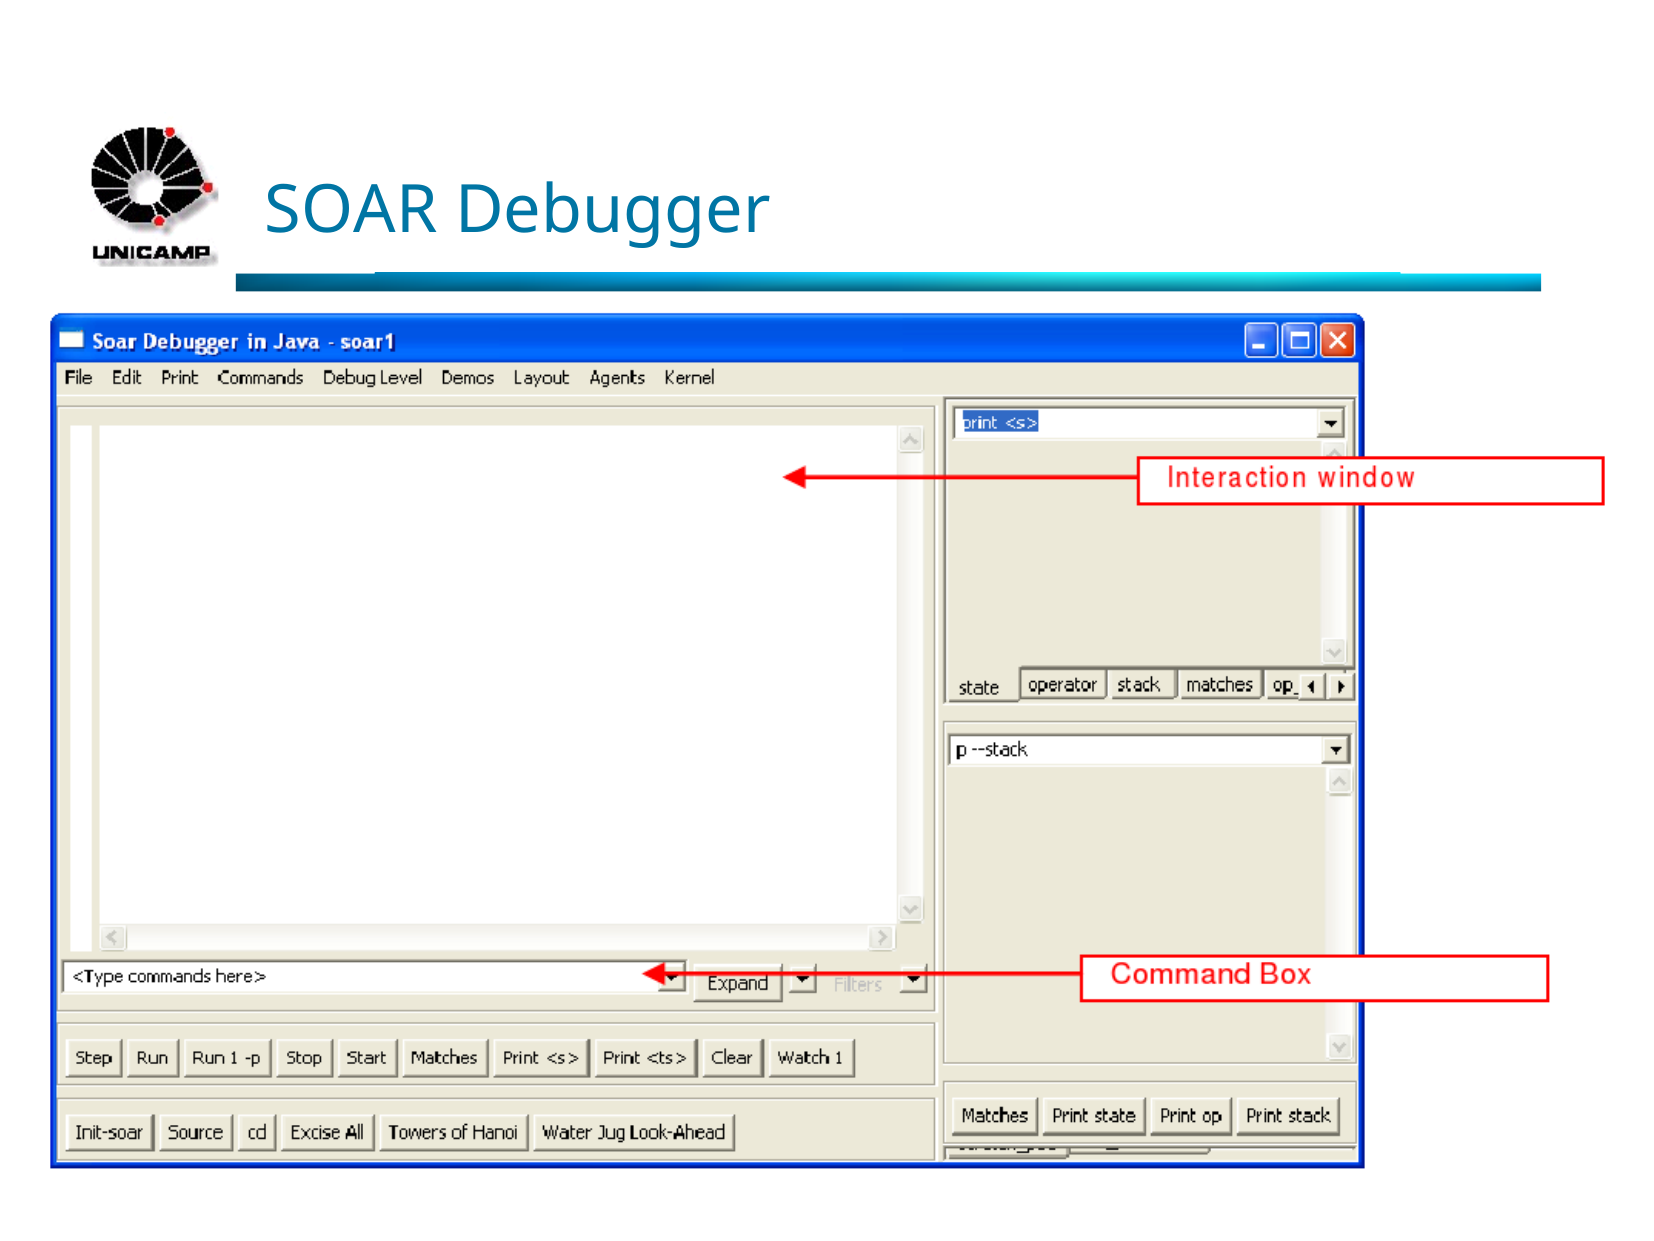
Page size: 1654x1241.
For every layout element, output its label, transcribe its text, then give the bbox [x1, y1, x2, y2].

picture [29, 272, 1654, 1184]
title SOAR Debugger [264, 57, 1534, 250]
